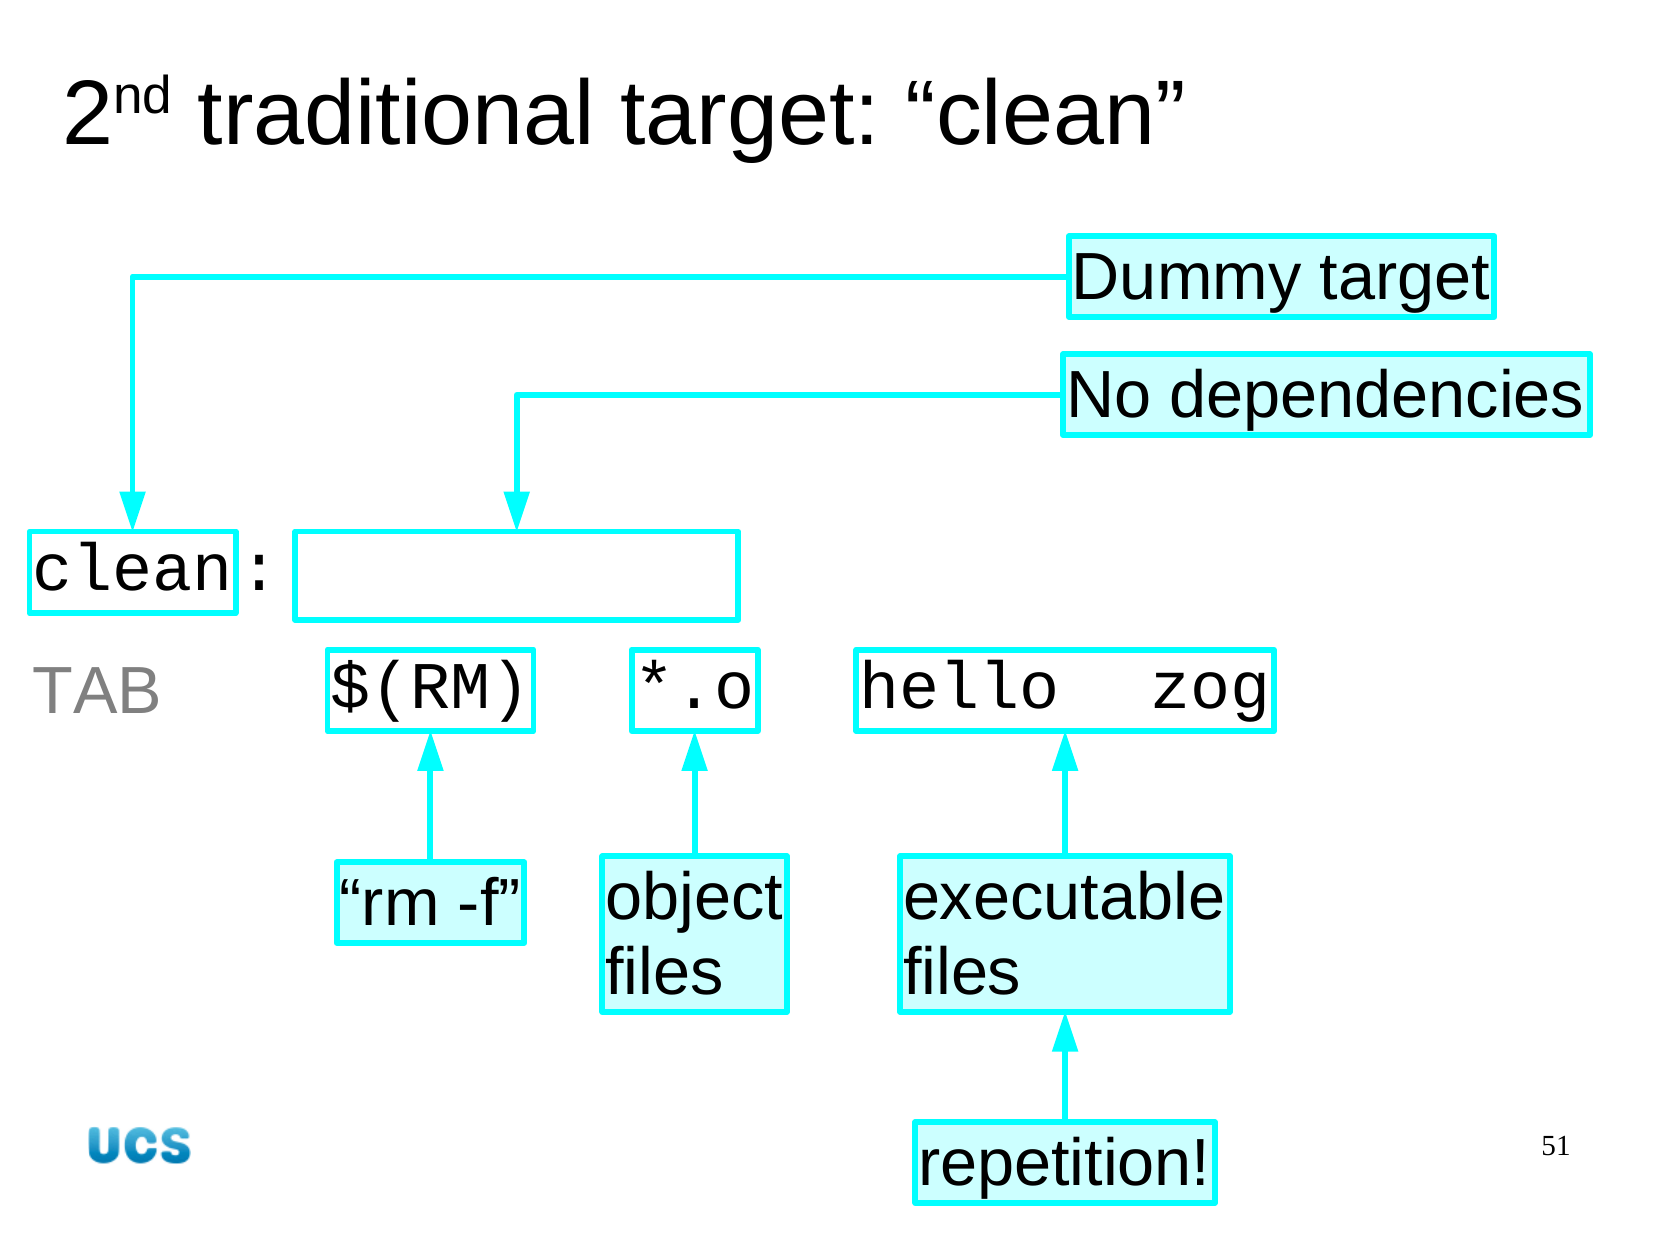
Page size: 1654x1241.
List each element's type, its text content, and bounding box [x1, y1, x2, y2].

text_box hello zog [856, 649, 1274, 732]
text_box *.o [631, 649, 758, 732]
text_box : [236, 531, 283, 613]
text_box object files [602, 856, 787, 1012]
text_box 2nd traditional target: “clean” [59, 59, 1191, 172]
picture [88, 1126, 191, 1165]
text_box TAB [29, 649, 166, 731]
text_box $(RM) [327, 649, 534, 732]
text_box Dummy target [1068, 236, 1495, 317]
text_box clean [29, 531, 236, 613]
text_box executable files [900, 856, 1231, 1012]
text_box “rm -f” [336, 862, 525, 943]
text_box repetition! [915, 1122, 1215, 1203]
text_box No dependencies [1062, 354, 1591, 436]
